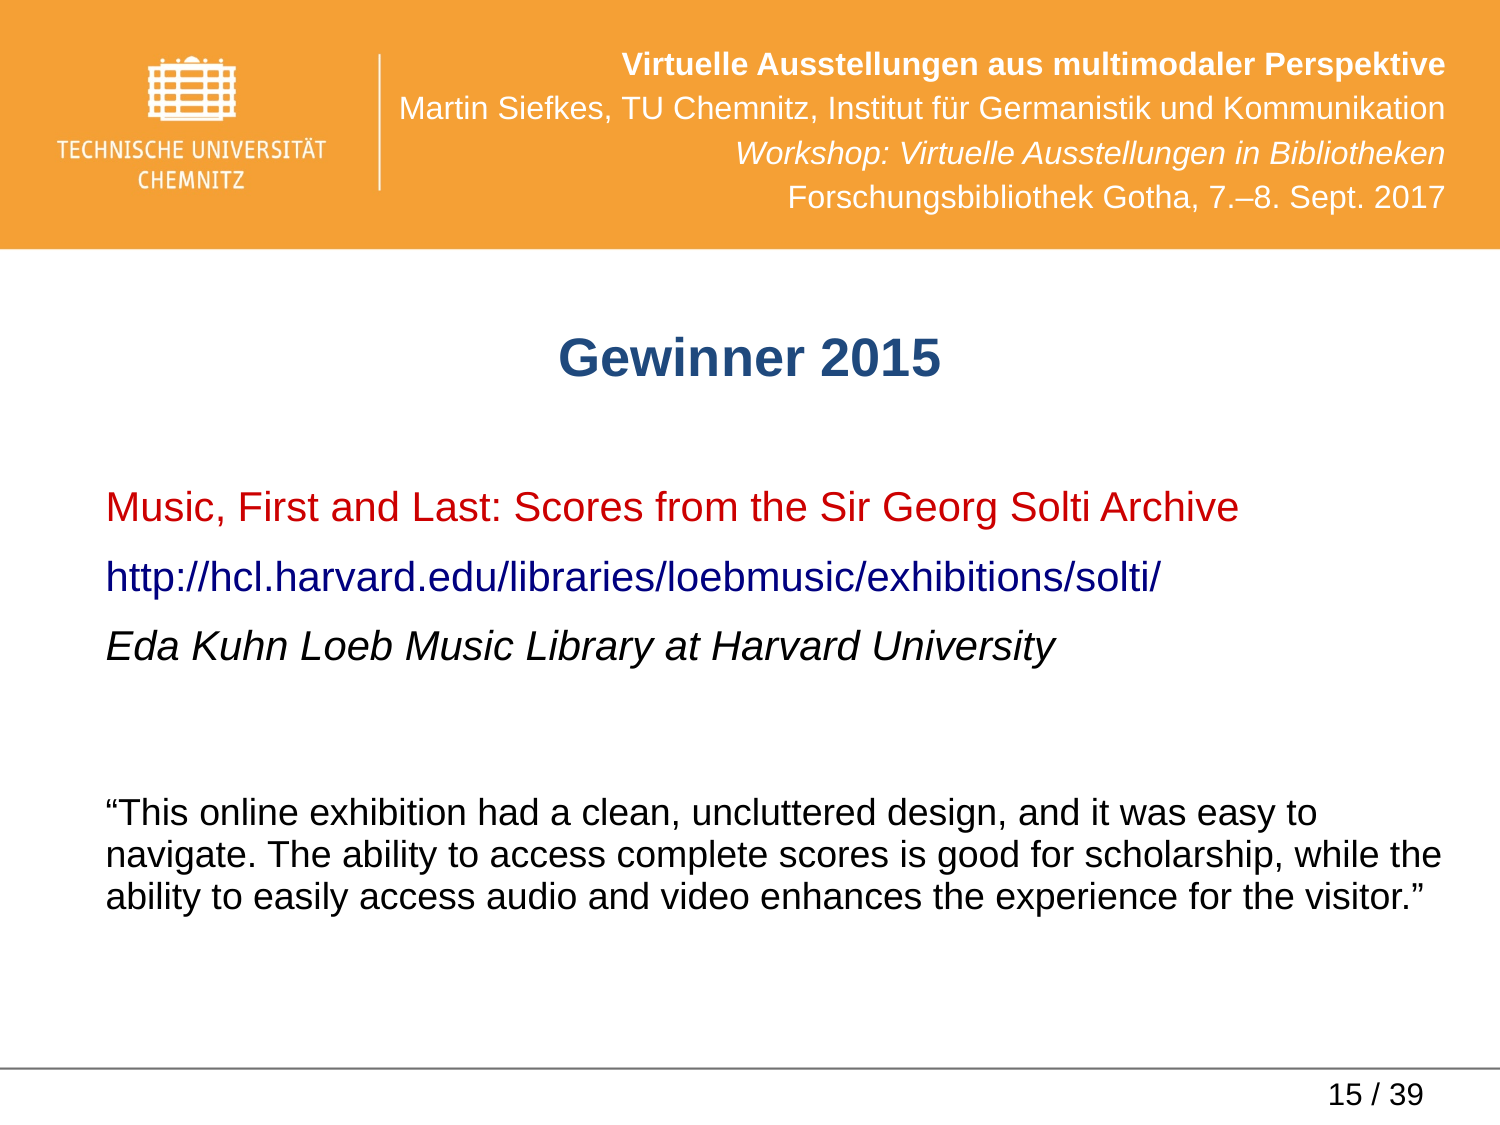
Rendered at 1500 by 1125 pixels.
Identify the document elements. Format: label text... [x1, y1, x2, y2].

picture [0, 0, 1500, 1125]
text_box Gewinner 2015 [59, 314, 1441, 449]
text_box <Foliennummer> / 39 [1162, 1069, 1500, 1120]
list [419, 45, 774, 197]
list Music, First and Last: Scores from the Sir Georg Solti Archive http://hcl.harvard.edu/libraries/loebmusic/exhibitions/solti/ Eda Kuhn Loeb Music Library at Harvard University “This online exhibition had a clean, uncluttered design, and it was easy to navigate. The ability to access complete scores is good for scholarship, while the ability to easily access audio and video enhances the experience for the visitor.” [34, 460, 1443, 969]
